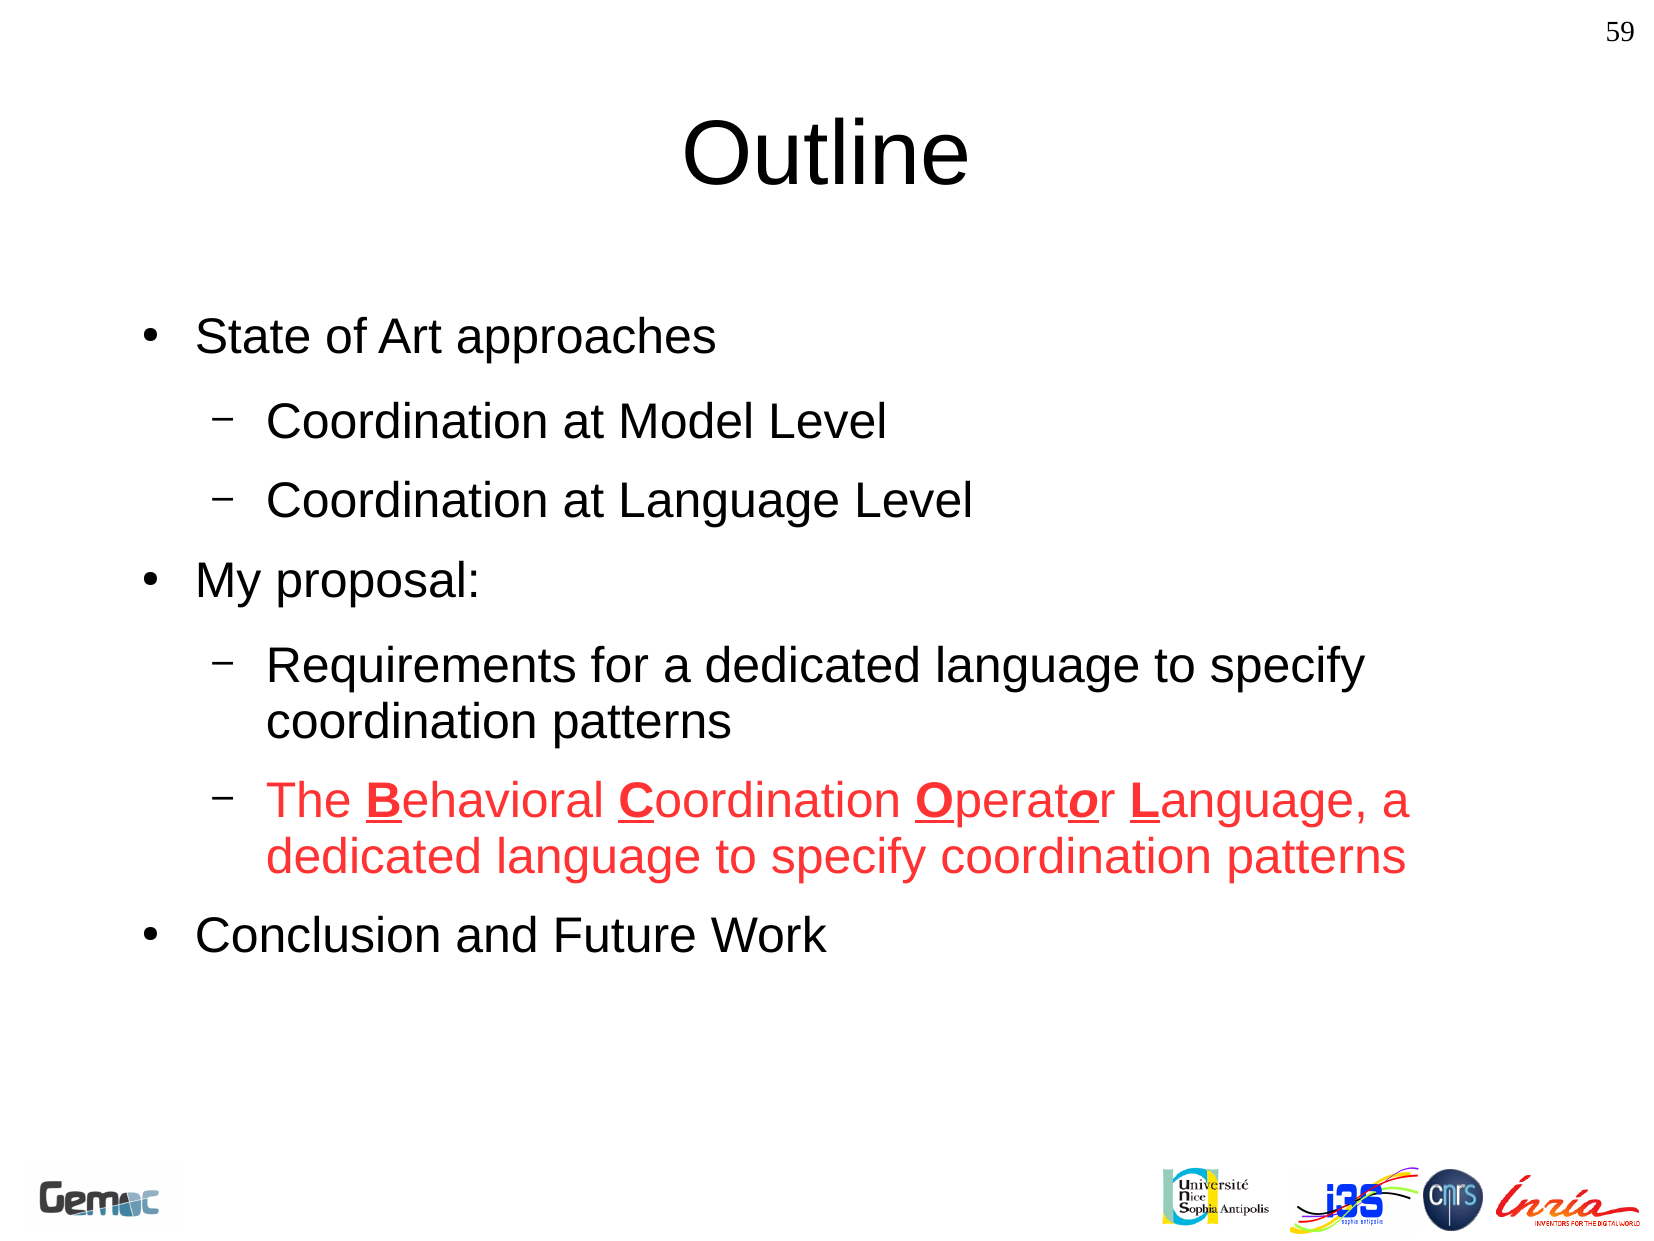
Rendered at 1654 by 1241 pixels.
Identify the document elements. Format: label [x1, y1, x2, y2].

picture [1137, 1150, 1647, 1241]
title [82, 49, 1571, 257]
list [124, 307, 1580, 1028]
